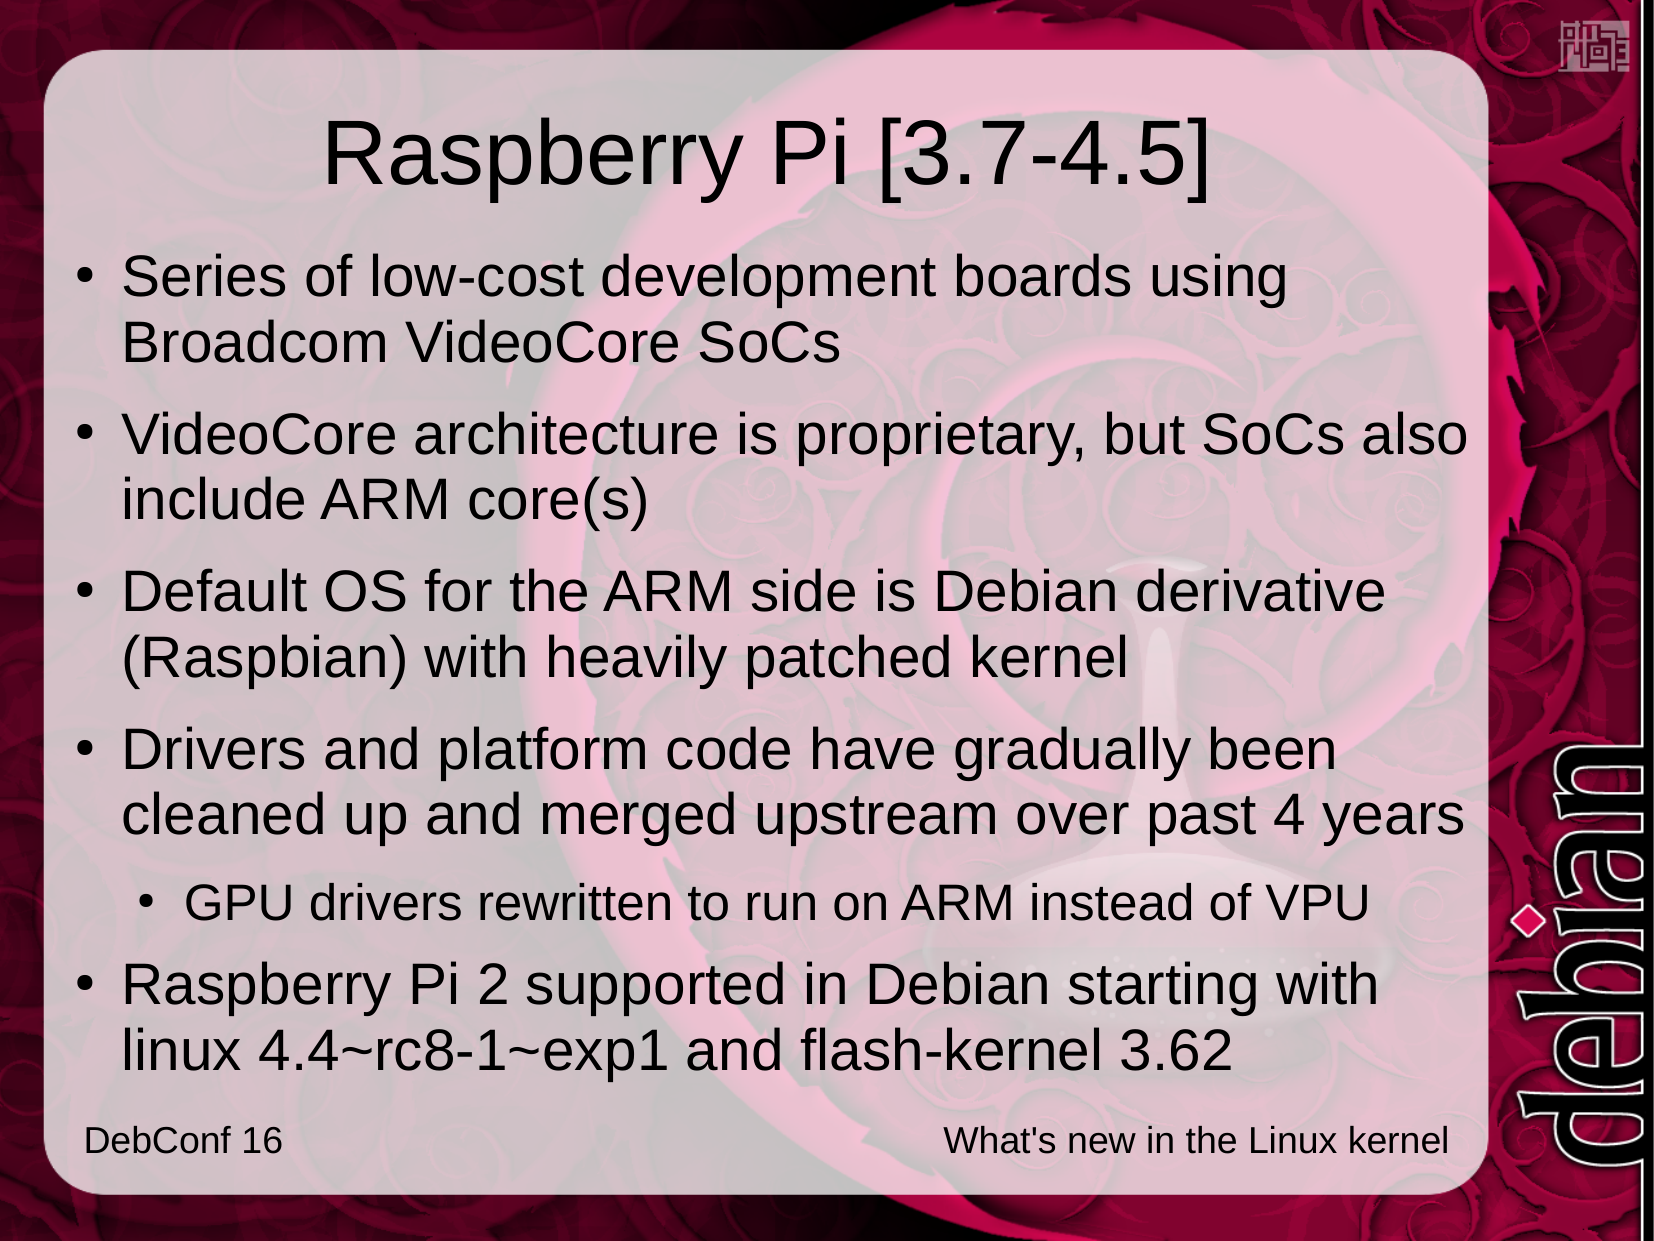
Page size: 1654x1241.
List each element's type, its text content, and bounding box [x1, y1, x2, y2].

picture [0, 0, 1654, 1241]
title Raspberry Pi [3.7-4.5] [59, 49, 1477, 243]
list Series of low-cost development boards using Broadcom VideoCore SoCs VideoCore architecture is proprietary, but SoCs also include ARM core(s) Default OS for the ARM side is Debian derivative (Raspbian) with heavily patched kernel Drivers and platform code have gradually been cleaned up and merged upstream over past 4 years GPU drivers rewritten to run on ARM instead of VPU Raspberry Pi 2 supported in Debian starting with linux 4.4~rc8-1~exp1 and flash-kernel 3.62 [59, 243, 1477, 1109]
